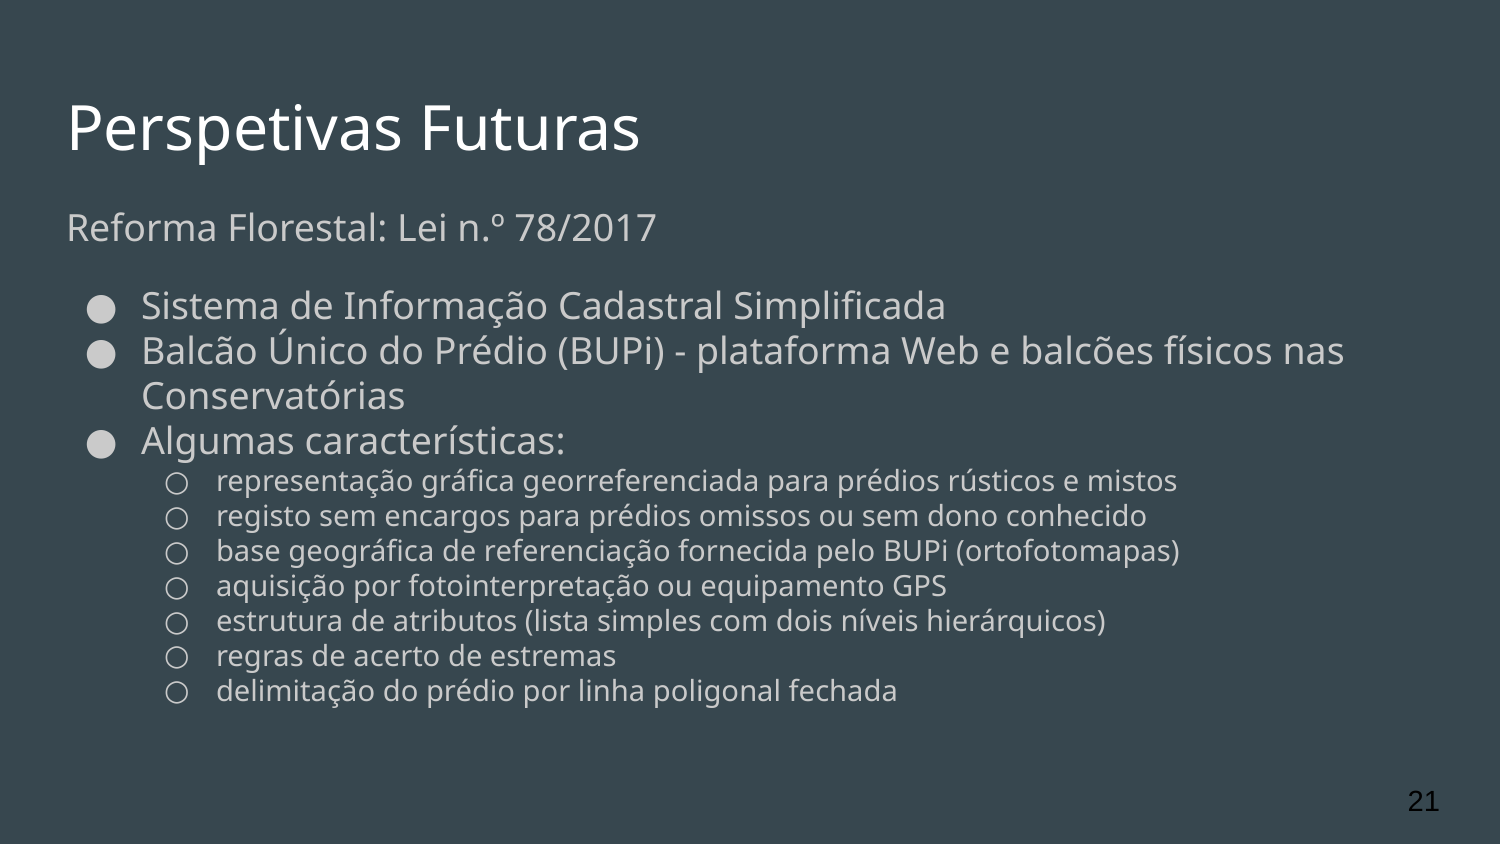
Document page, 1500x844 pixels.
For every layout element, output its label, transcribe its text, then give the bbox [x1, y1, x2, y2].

title Perspetivas Futuras [51, 72, 1449, 167]
slide_number <number> [1392, 767, 1483, 833]
list Reforma Florestal: Lei n.º 78/2017 Sistema de Informação Cadastral Simplificada Balcão Único do Prédio (BUPi) - plataforma Web e balcões físicos nas Conservatórias Algumas características: representação gráfica georreferenciada para prédios rústicos e mistos registo sem encargos para prédios omissos ou sem dono conhecido base geográfica de referenciação fornecida pelo BUPi (ortofotomapas) aquisição por fotointerpretação ou equipamento GPS estrutura de atributos (lista simples com dois níveis hierárquicos) regras de acerto de estremas delimitação do prédio por linha poligonal fechada [51, 189, 1449, 787]
